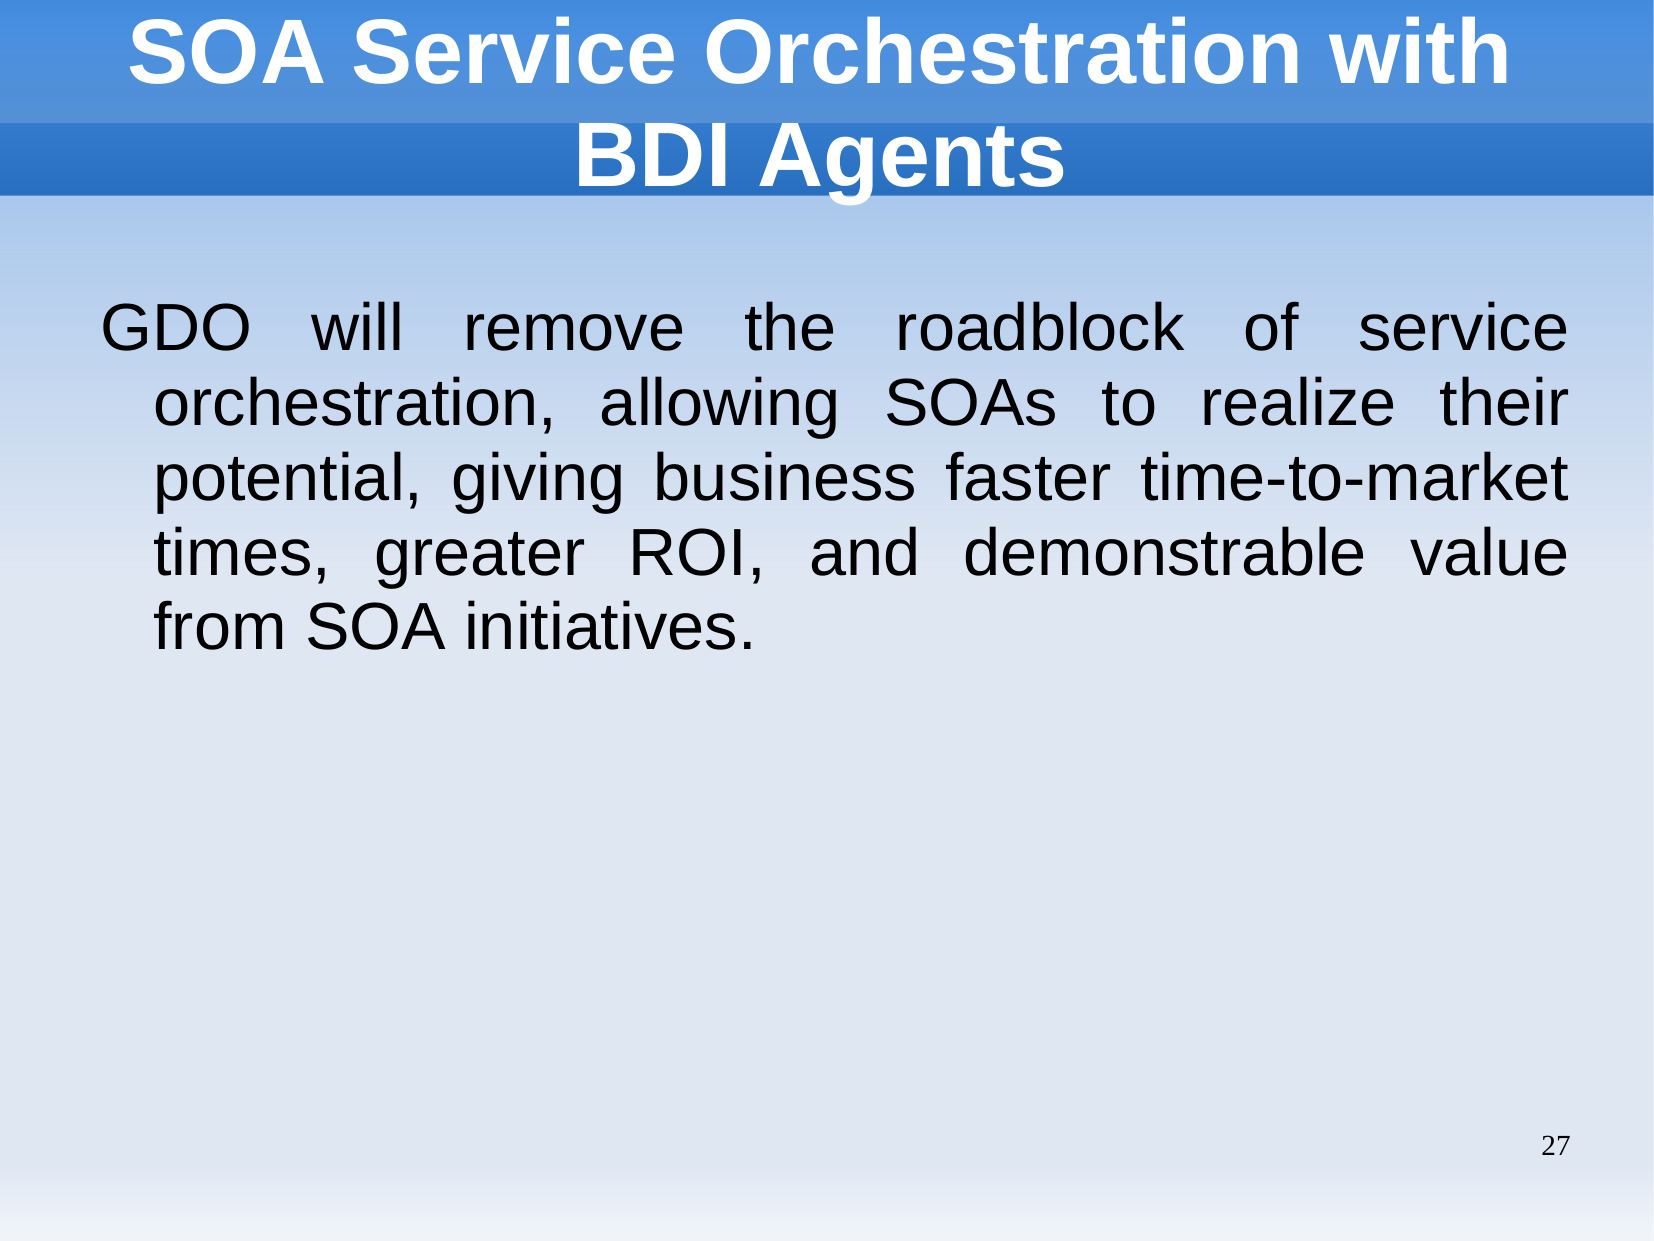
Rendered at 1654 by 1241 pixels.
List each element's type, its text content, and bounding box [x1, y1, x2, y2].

title SOA Service Orchestration with BDI Agents [76, 0, 1565, 208]
list GDO will remove the roadblock of service orchestration, allowing SOAs to realize their potential, giving business faster time-to-market times, greater ROI, and demonstrable value from SOA initiatives. [82, 290, 1571, 1094]
picture [0, 0, 1654, 1241]
